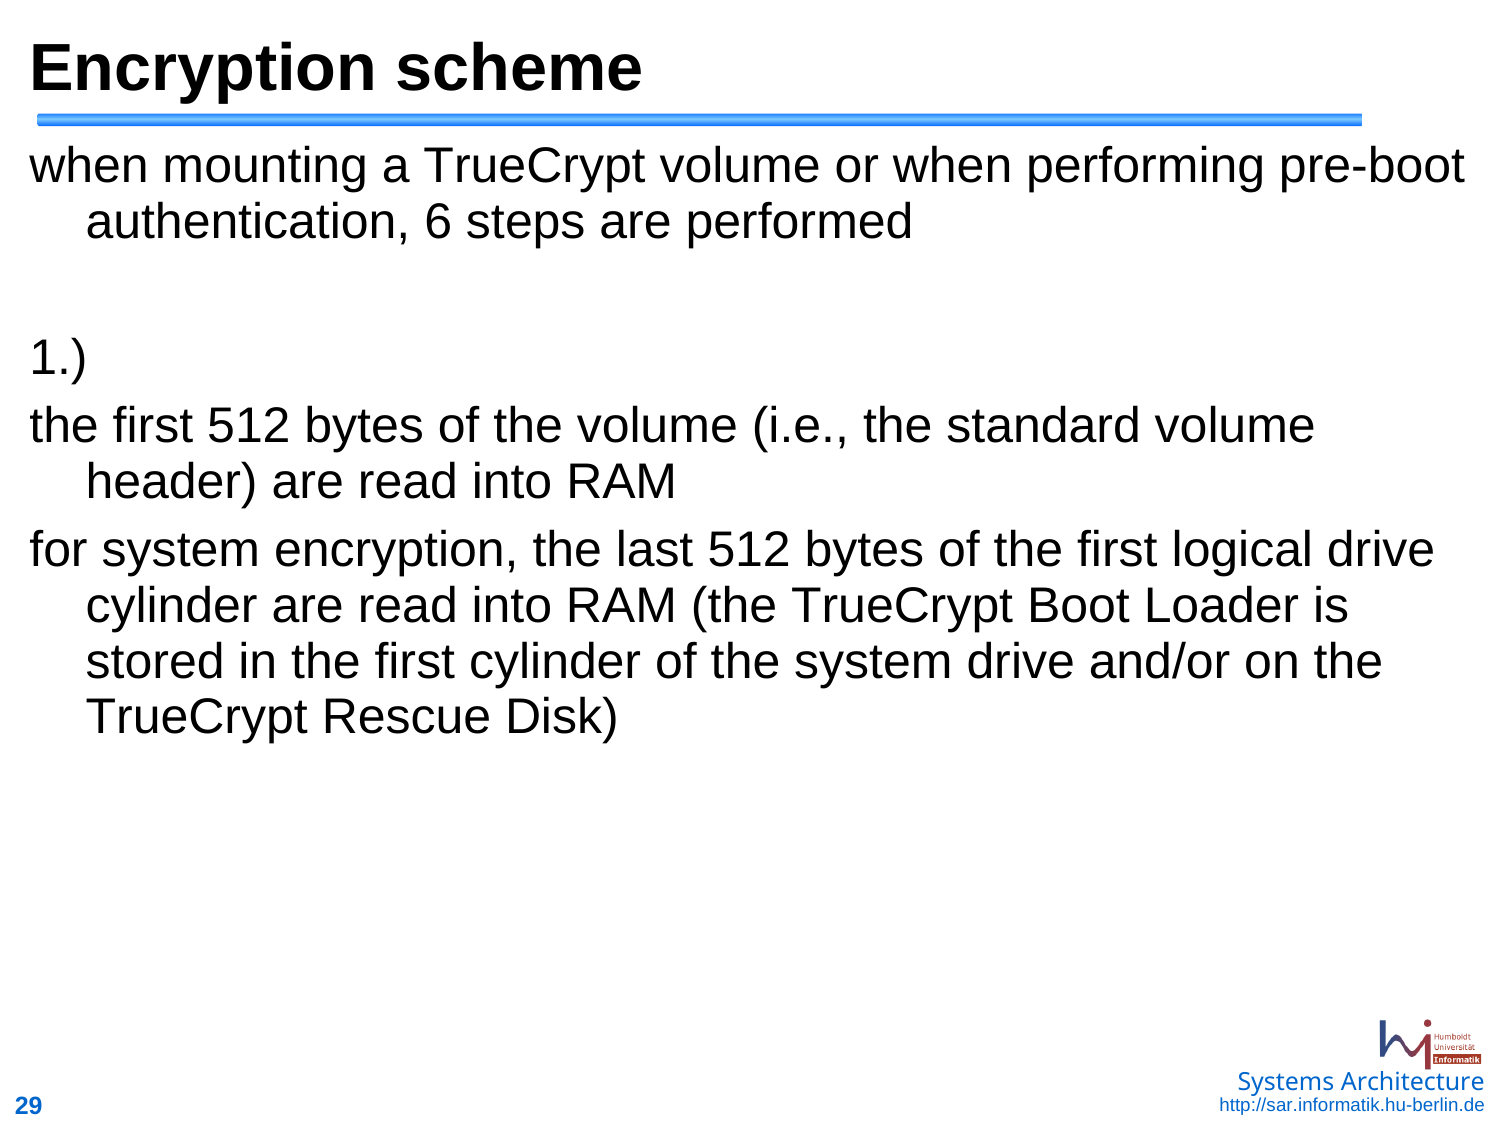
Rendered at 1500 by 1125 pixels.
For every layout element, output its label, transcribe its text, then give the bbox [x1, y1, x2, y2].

picture [1376, 1044, 1483, 1071]
title Encryption scheme [29, 26, 1500, 108]
list when mounting a TrueCrypt volume or when performing pre-boot authentication, 6 steps are performed 1.) the first 512 bytes of the volume (i.e., the standard volume header) are read into RAM for system encryption, the last 512 bytes of the first logical drive cylinder are read into RAM (the TrueCrypt Boot Loader is stored in the first cylinder of the system drive and/or on the TrueCrypt Rescue Disk) [29, 137, 1500, 1044]
